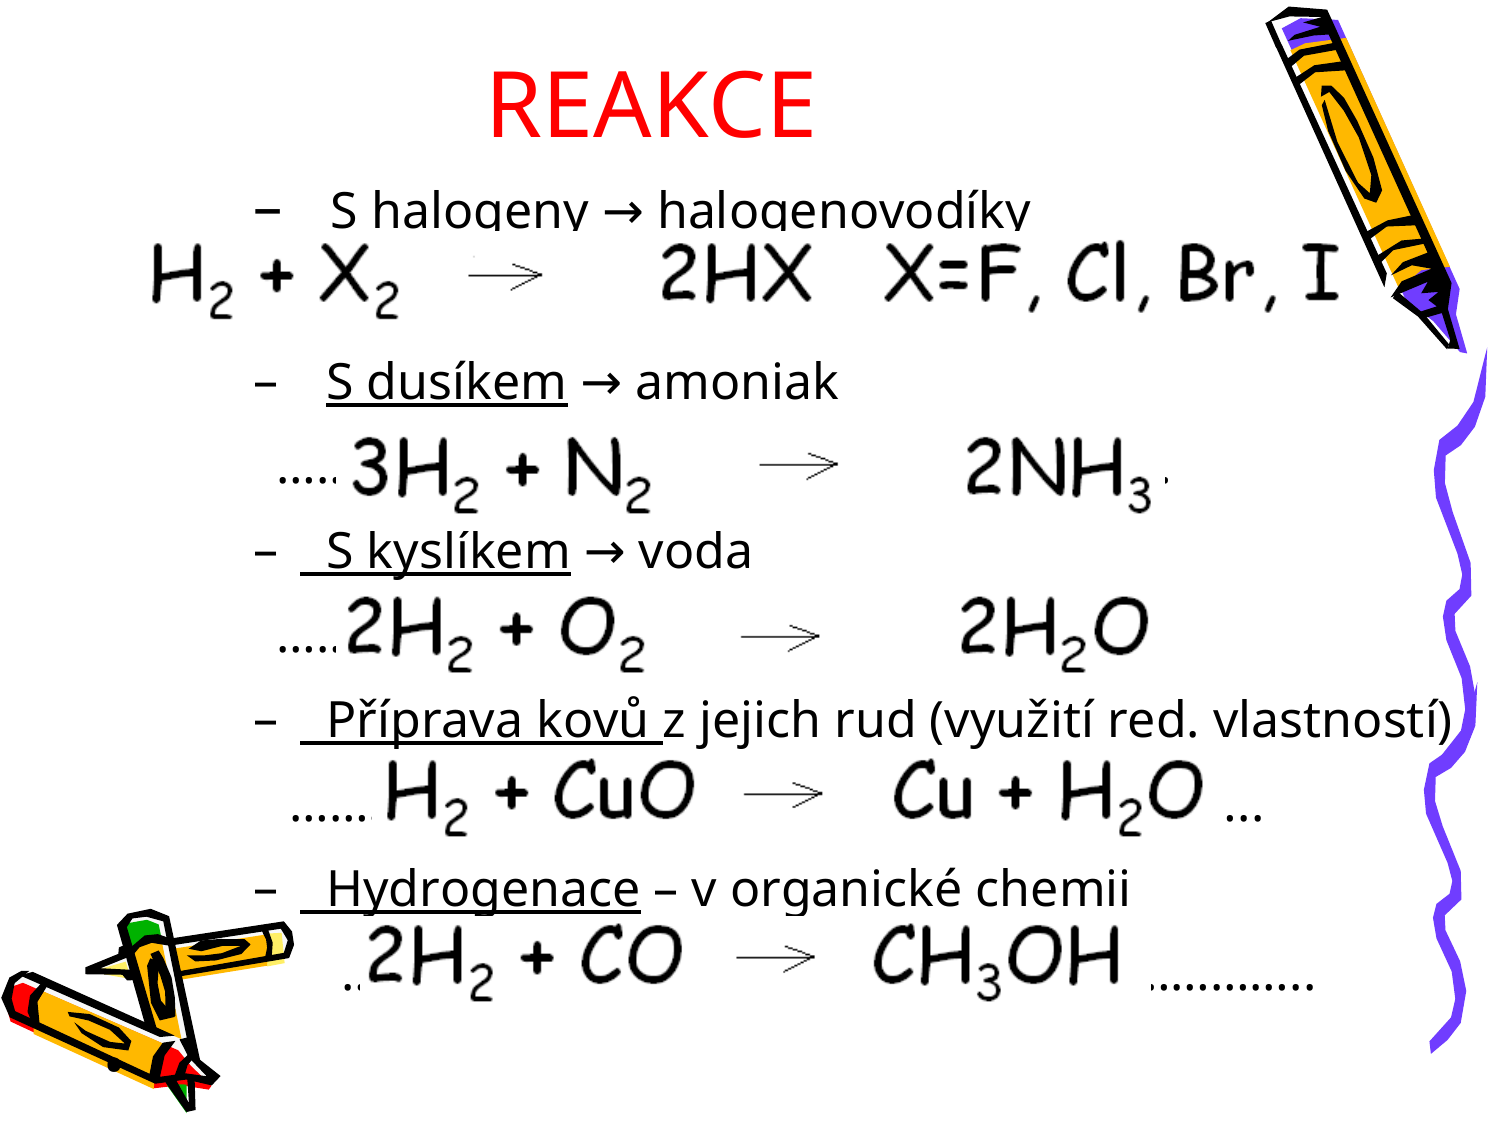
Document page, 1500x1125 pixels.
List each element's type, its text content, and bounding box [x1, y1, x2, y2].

chart [360, 916, 1151, 1019]
chart [372, 751, 1223, 854]
chart [336, 586, 1167, 690]
chart [123, 231, 1359, 335]
chart [336, 420, 1165, 531]
title REAKCE [88, 0, 1216, 148]
list S halogeny → halogenovodíky ……………………………………………………… S dusíkem → amoniak ……………………..…………………………………… S kyslíkem → voda ……………………………………………………….. Příprava kovů z jejich rud (využití red. vlastností) ……………………………………………………………….. Hydrogenace – v organické chemii ……………………………………………………………….. [88, 148, 1500, 1090]
